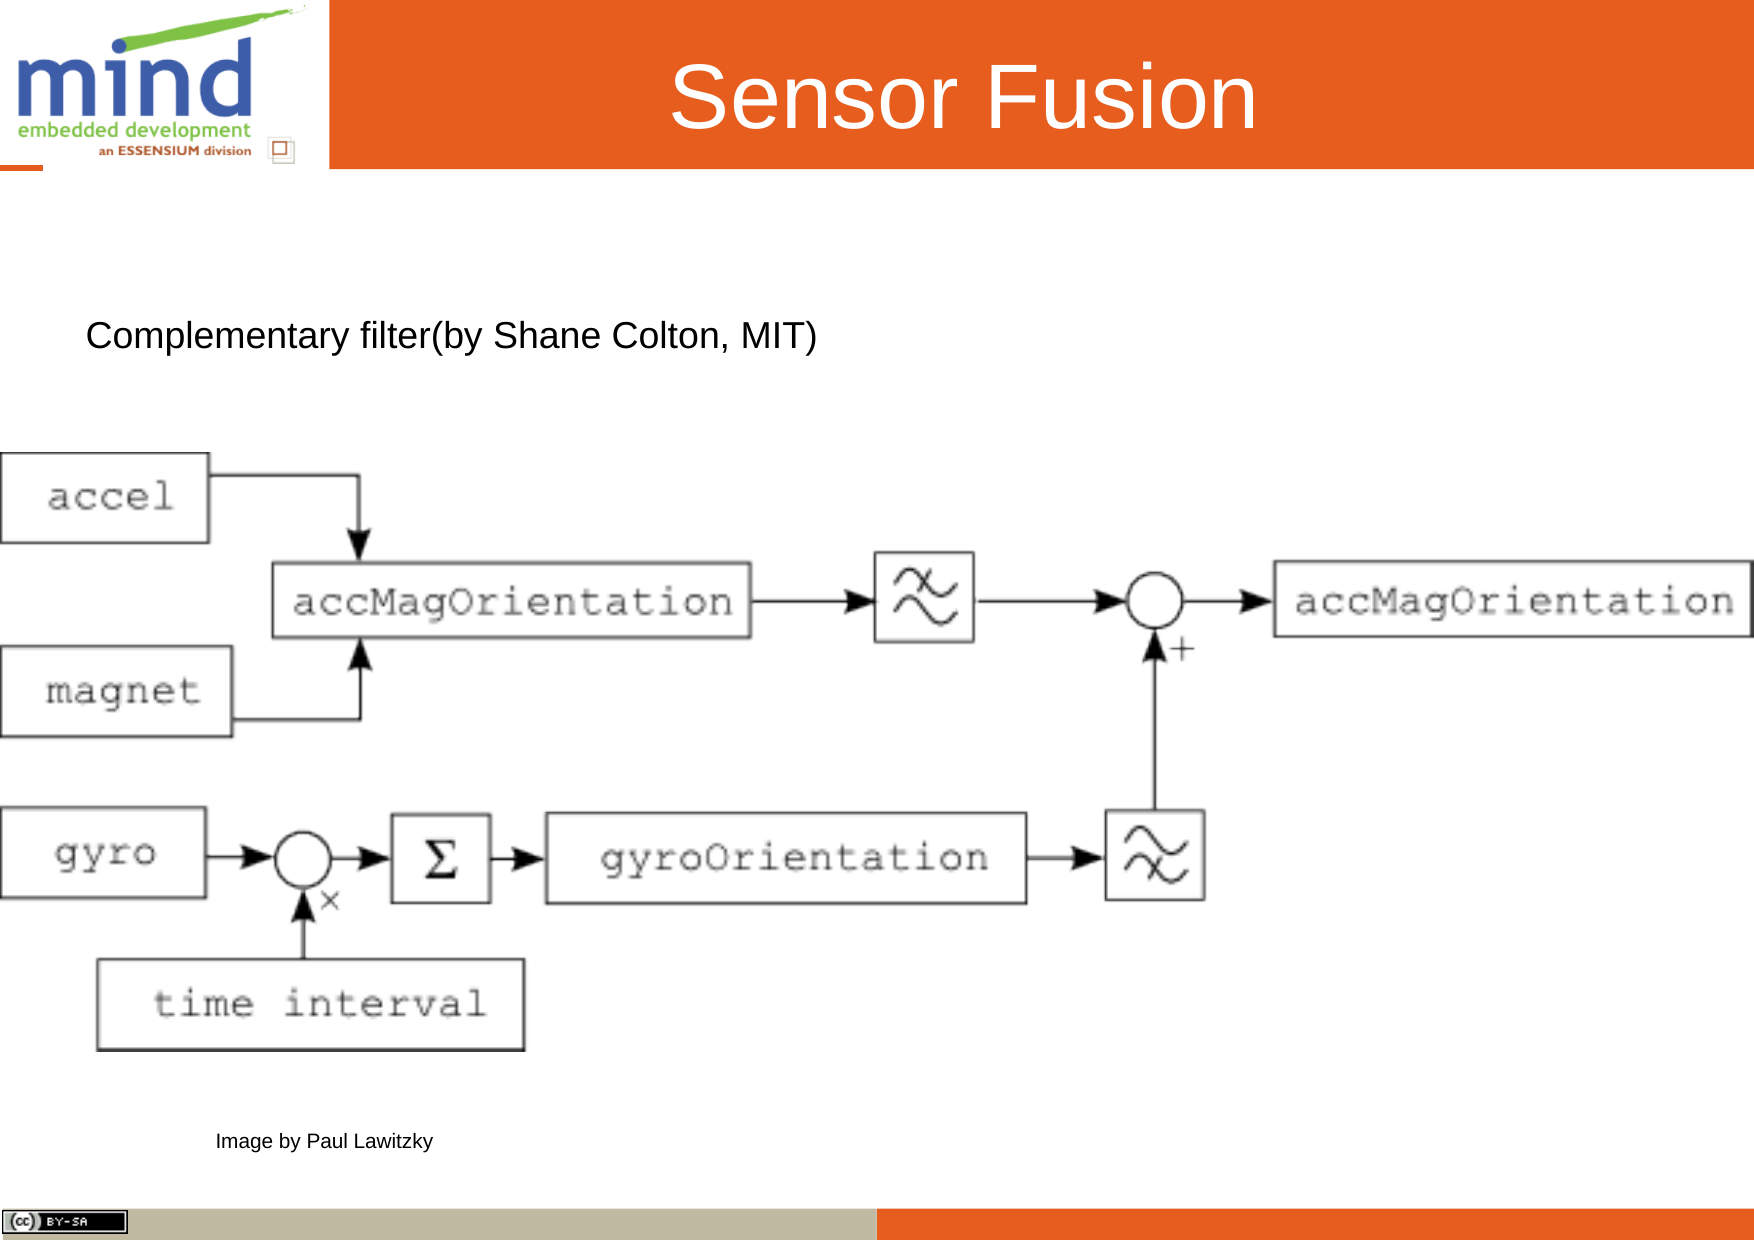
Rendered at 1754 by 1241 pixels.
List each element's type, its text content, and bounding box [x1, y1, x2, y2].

title Sensor Fusion [175, 0, 1754, 201]
text_box Image by Paul Lawitzky [200, 1122, 449, 1161]
picture [5, 5, 175, 164]
text_box Complementary filter(by Shane Colton, MIT) [70, 307, 834, 364]
picture [0, 452, 1754, 1052]
picture [2, 1210, 128, 1234]
